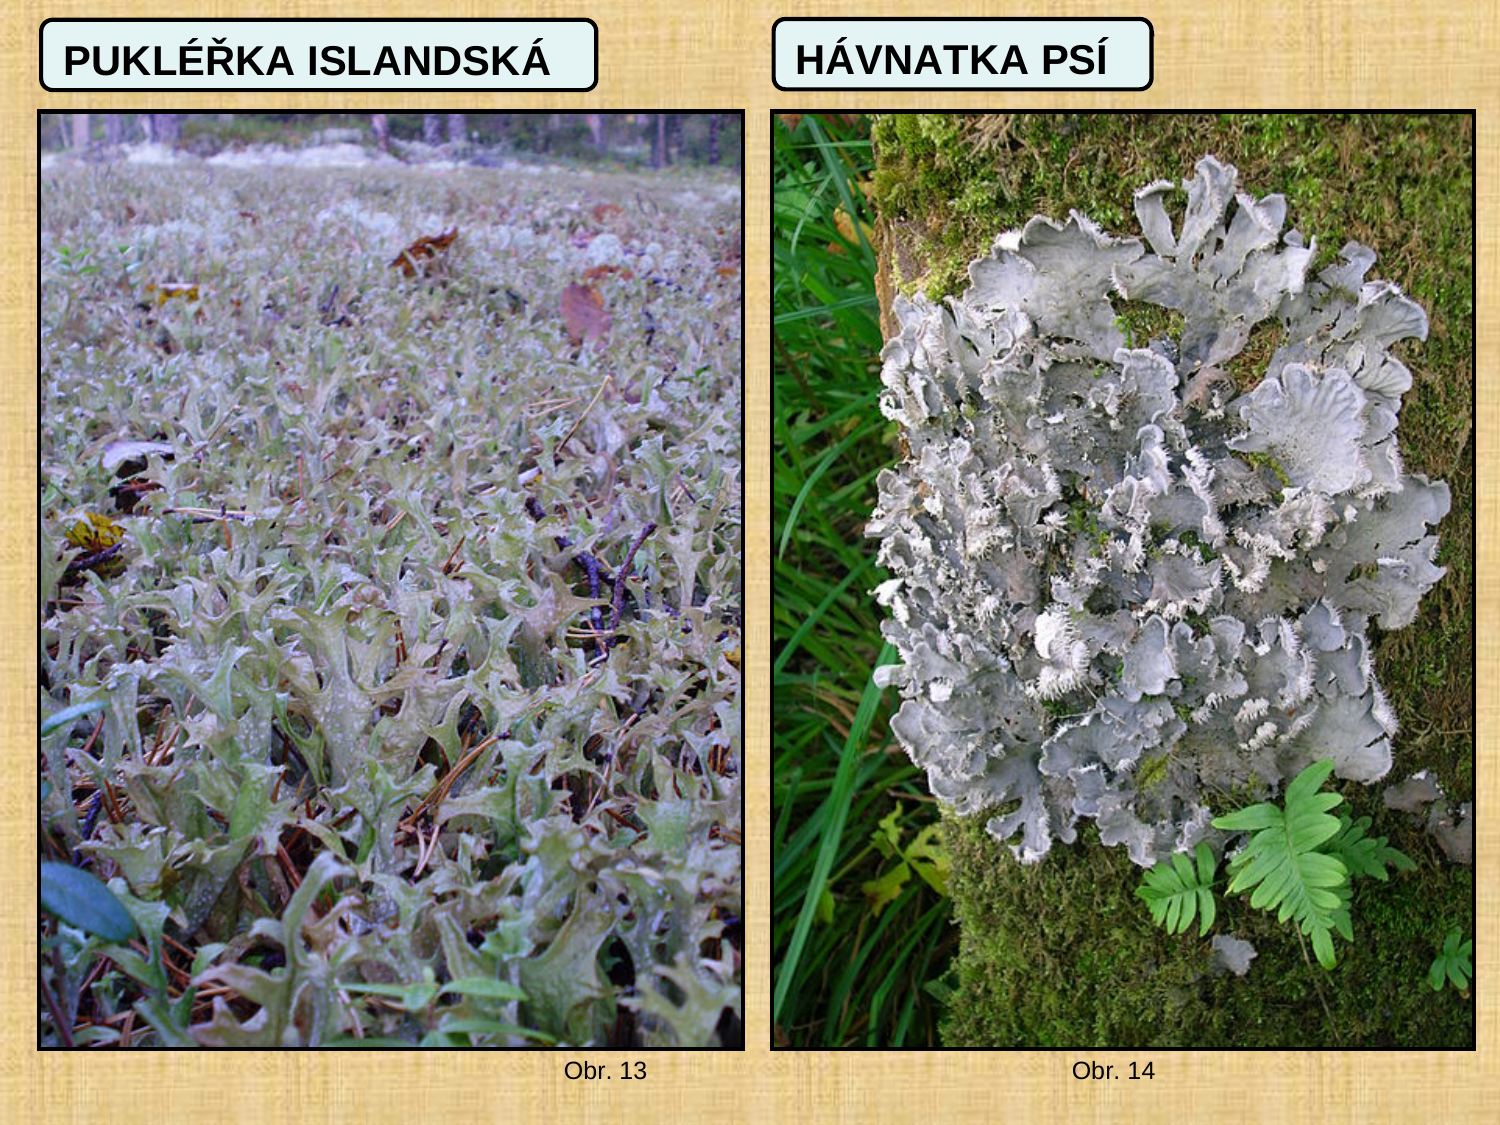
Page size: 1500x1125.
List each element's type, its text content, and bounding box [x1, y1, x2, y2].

text_box HÁVNATKA PSÍ [773, 18, 1152, 90]
text_box Obr. 13 [549, 1046, 663, 1093]
text_box PUKLÉŘKA ISLANDSKÁ [41, 19, 597, 91]
text_box Obr. 14 [1057, 1046, 1477, 1093]
picture [0, 0, 1500, 1125]
